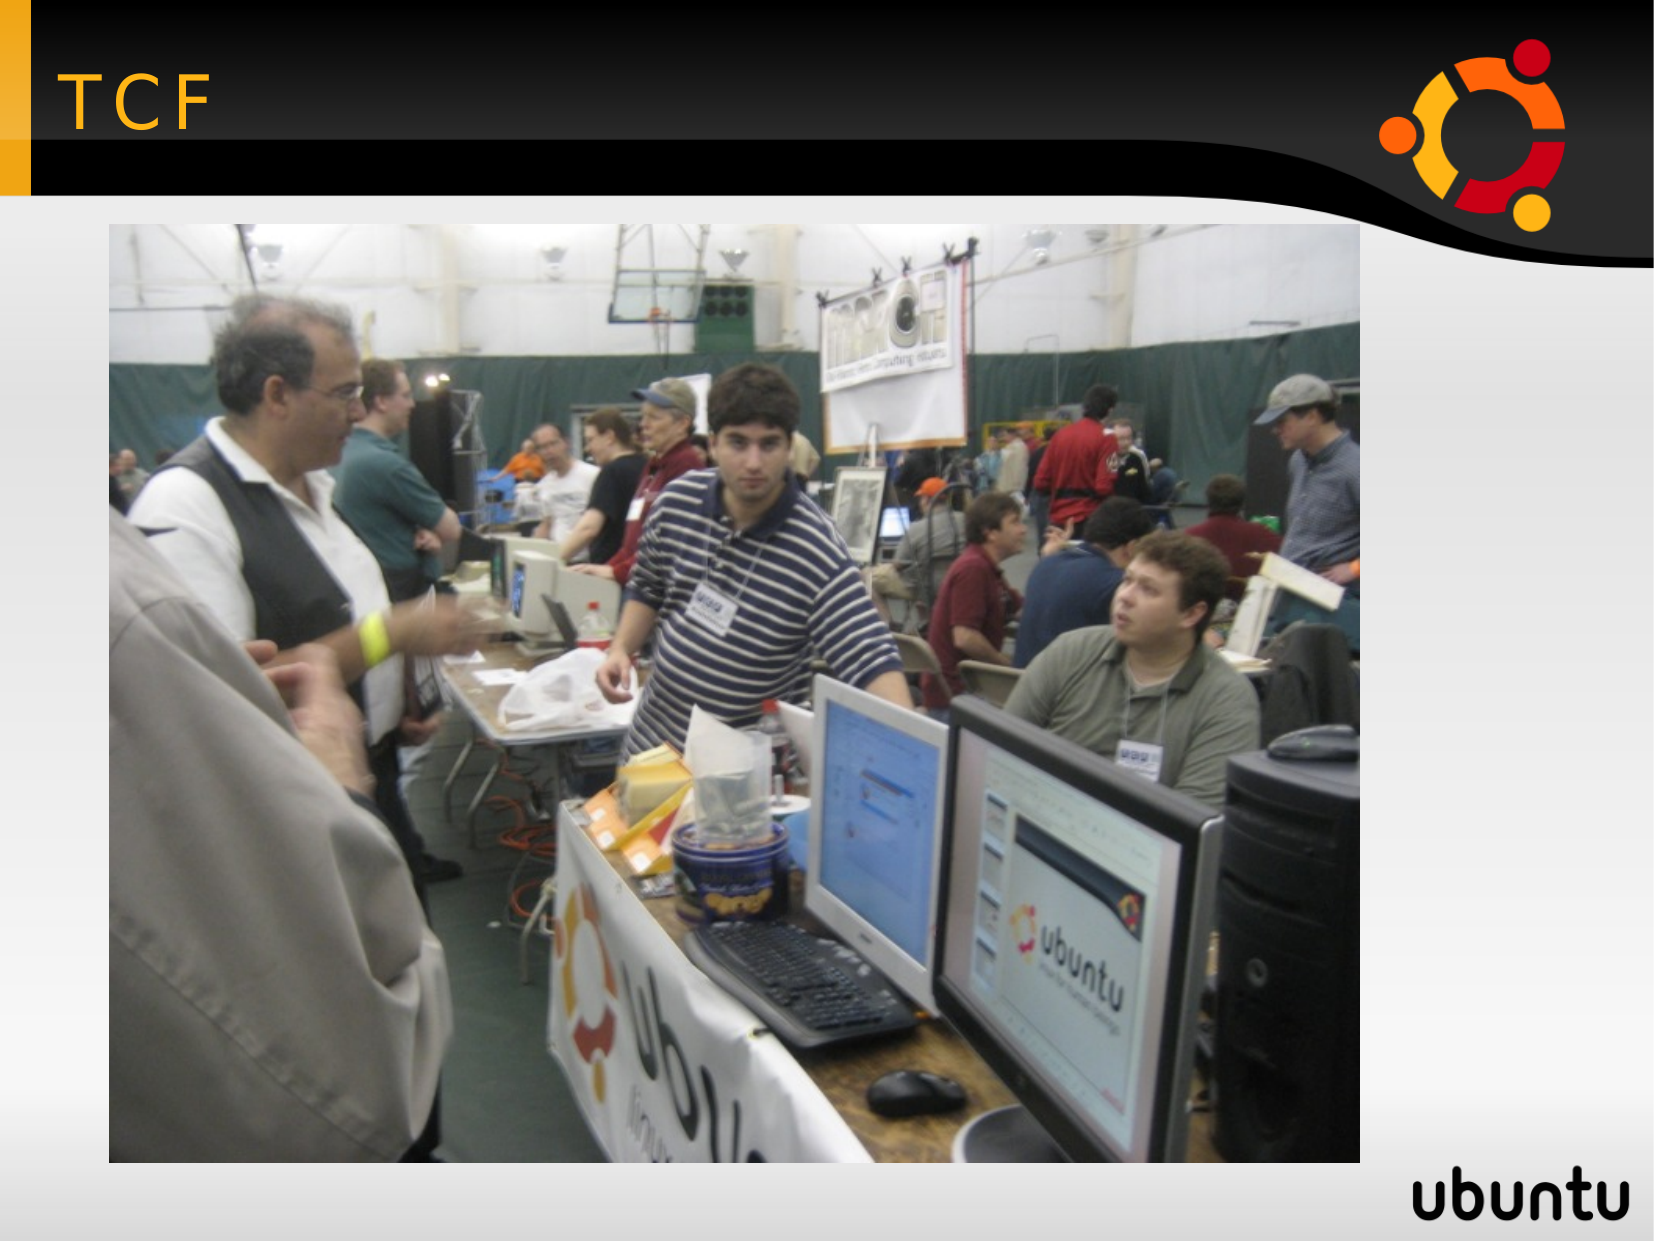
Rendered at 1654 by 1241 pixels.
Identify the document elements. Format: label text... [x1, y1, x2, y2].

title TCF [59, 36, 1270, 171]
picture [0, 0, 1654, 1241]
